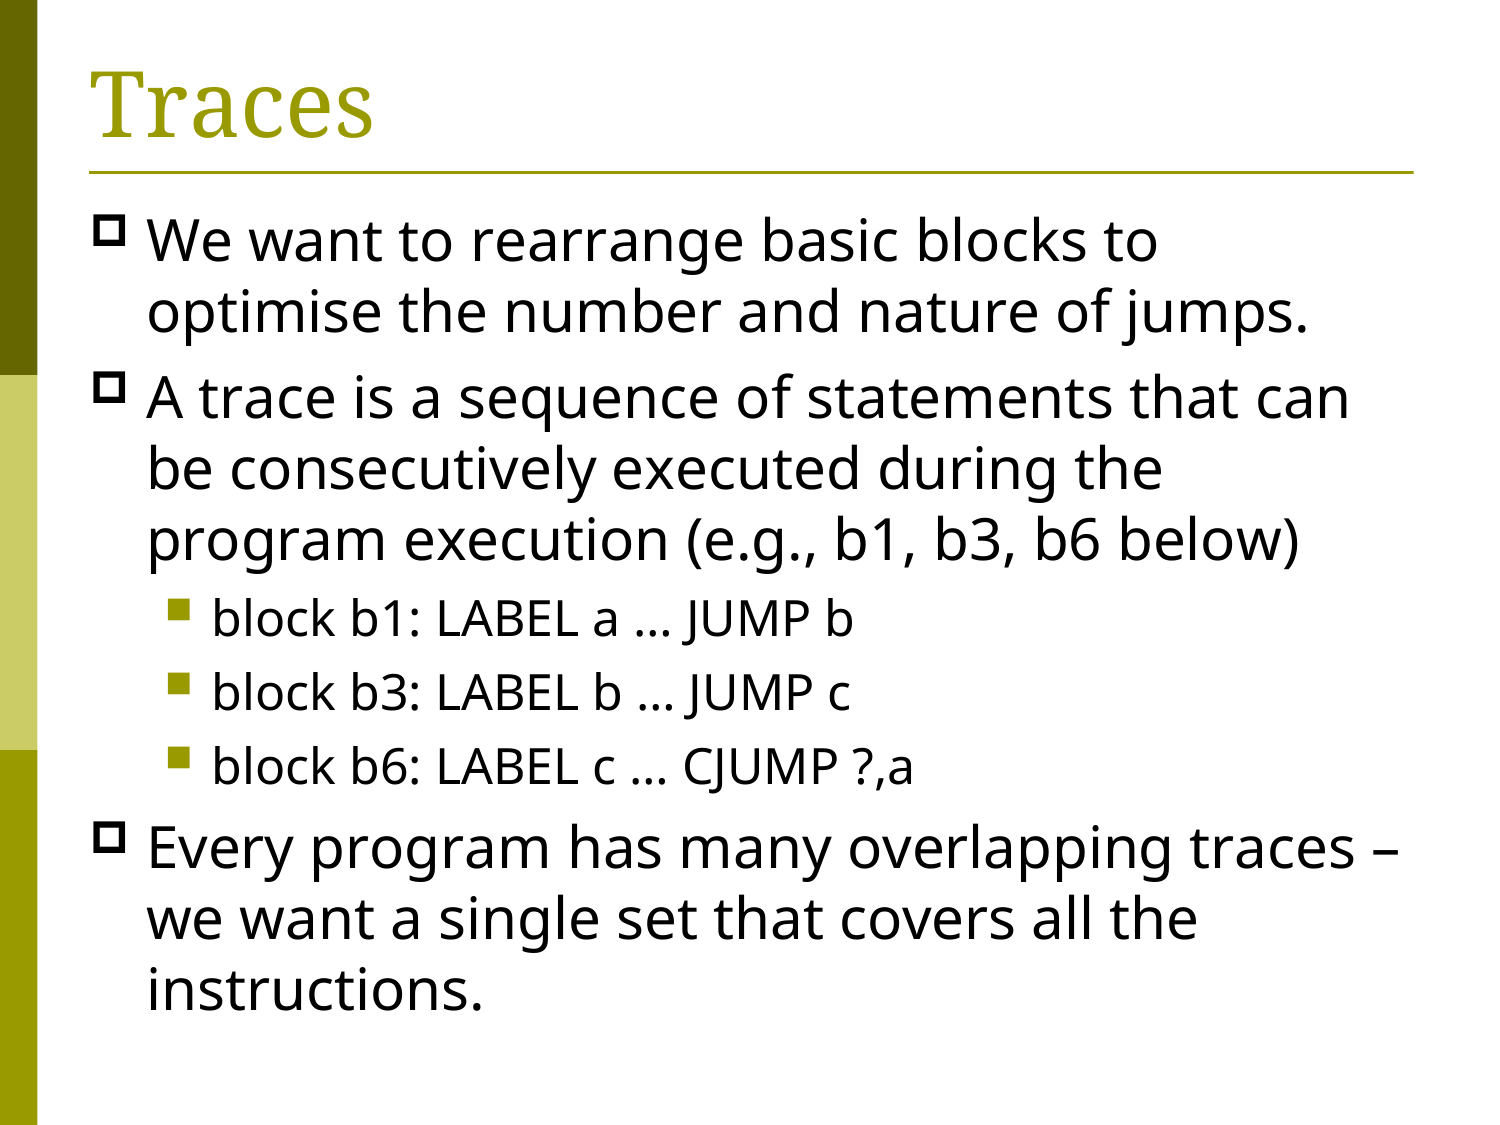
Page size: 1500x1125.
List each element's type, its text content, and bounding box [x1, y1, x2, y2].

list We want to rearrange basic blocks to optimise the number and nature of jumps. A trace is a sequence of statements that can be consecutively executed during the program execution (e.g., b1, b3, b6 below) block b1: LABEL a … JUMP b block b3: LABEL b … JUMP c block b6: LABEL c … CJUMP ?,a Every program has many overlapping traces – we want a single set that covers all the instructions. [75, 196, 1426, 1006]
title Traces [75, 45, 1426, 173]
